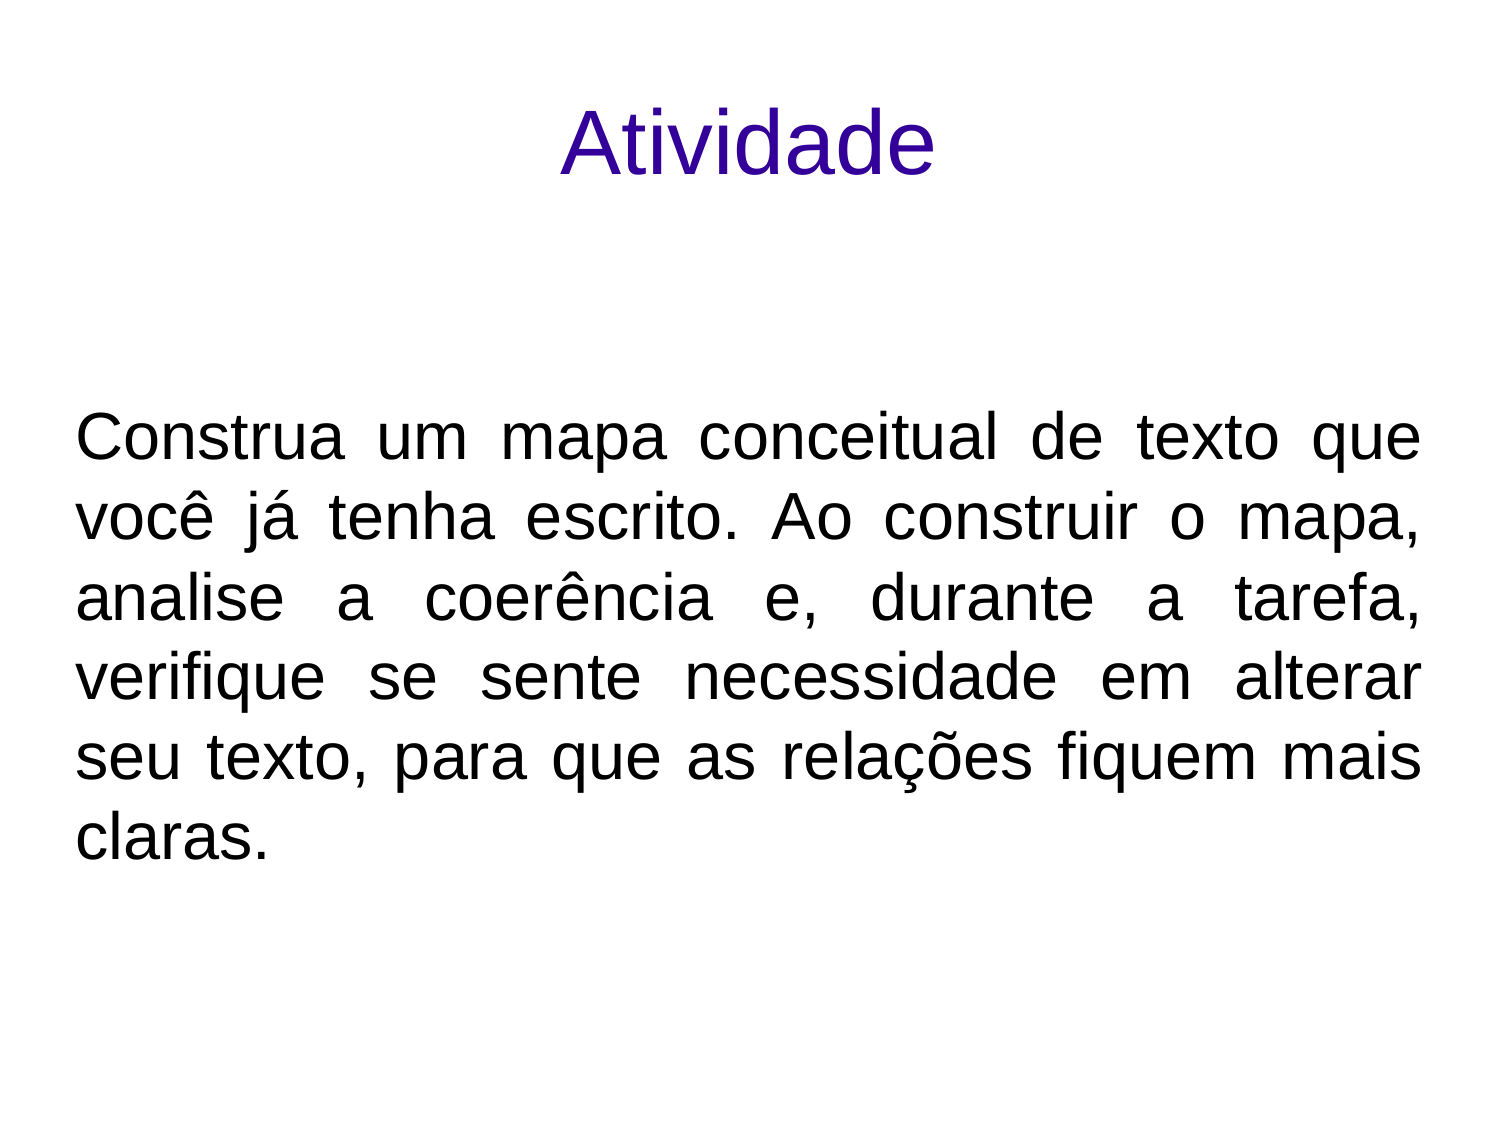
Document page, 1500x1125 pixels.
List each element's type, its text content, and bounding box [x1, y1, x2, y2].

title Atividade [75, 45, 1424, 232]
subtitle Construa um mapa conceitual de texto que você já tenha escrito. Ao construir o mapa, analise a coerência e, durante a tarefa, verifique se sente necessidade em alterar seu texto, para que as relações fiquem mais claras. [75, 262, 1424, 1004]
